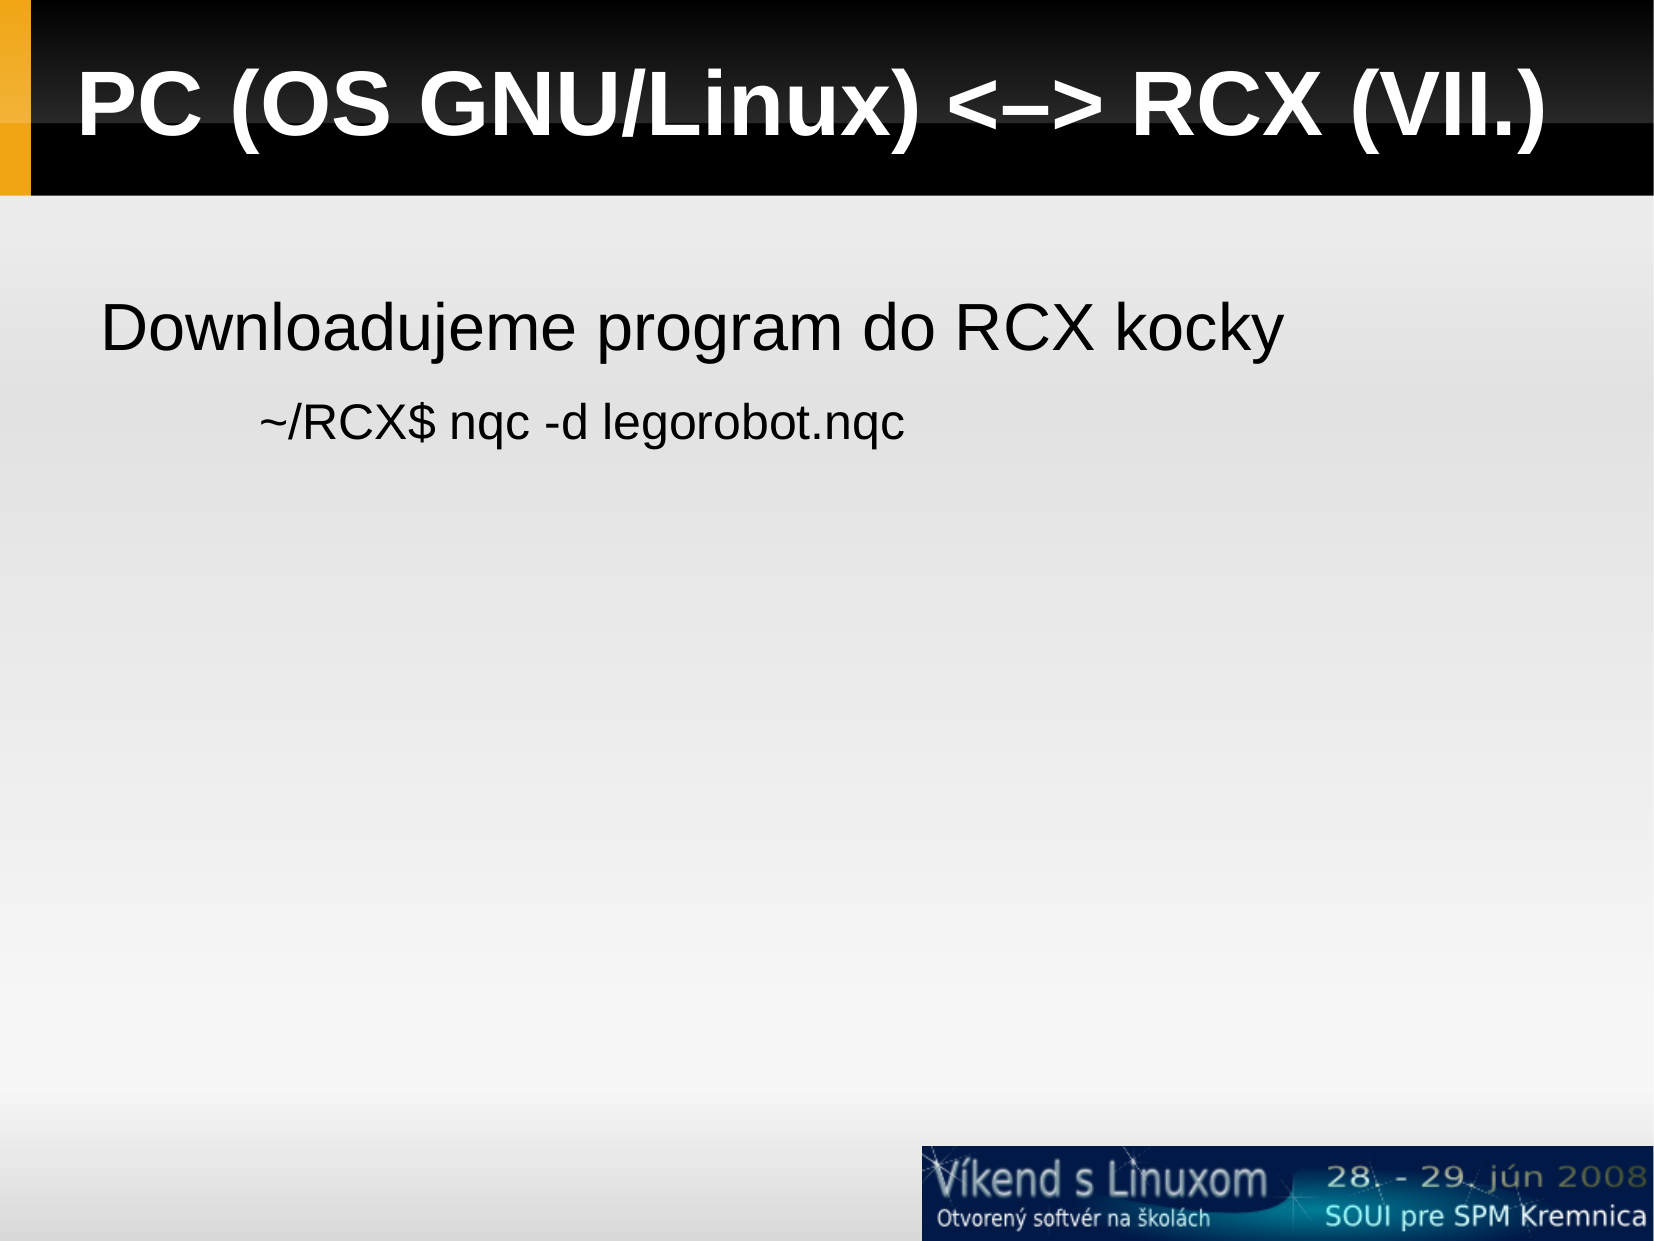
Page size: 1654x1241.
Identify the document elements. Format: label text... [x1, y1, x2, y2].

list Downloadujeme program do RCX kocky ~/RCX$ nqc -d legorobot.nqc [82, 290, 1571, 1109]
picture [0, 0, 1654, 1241]
title PC (OS GNU/Linux) <–> RCX (VII.) [76, 0, 1565, 208]
